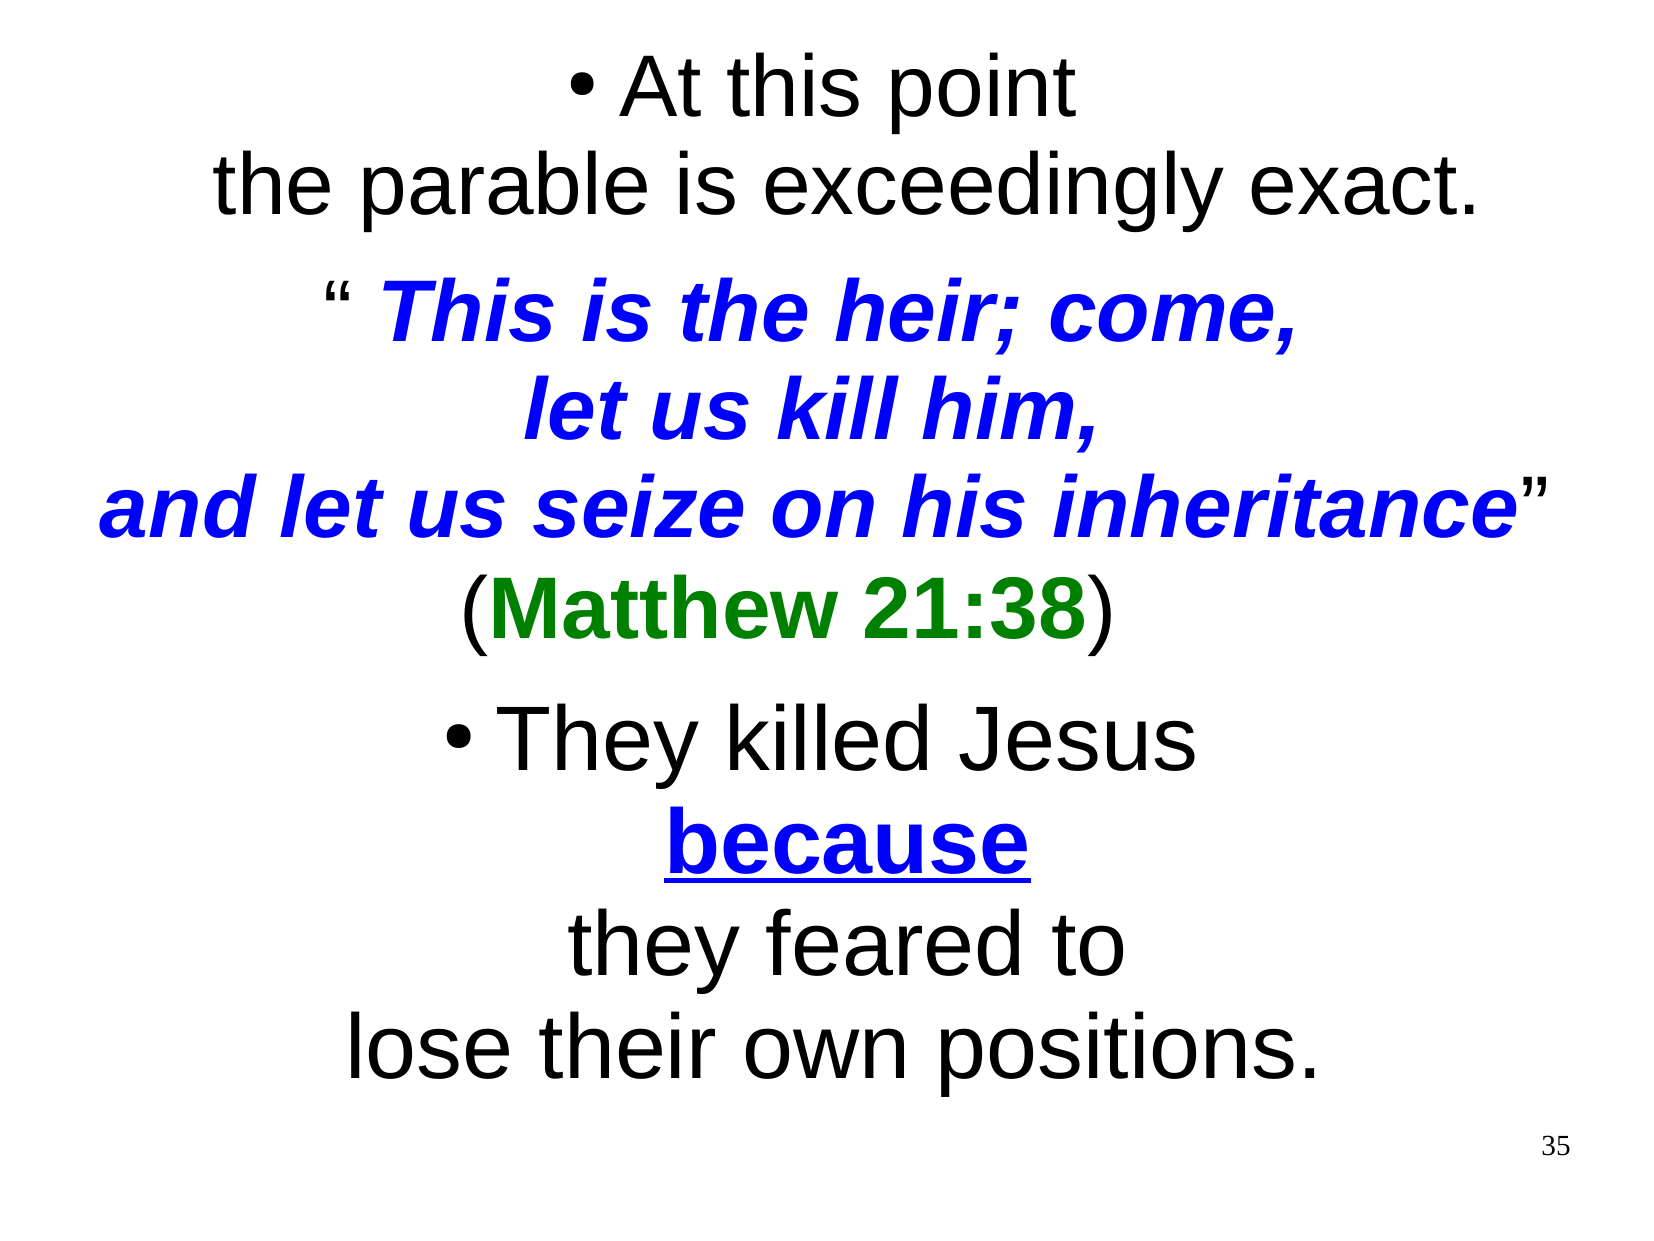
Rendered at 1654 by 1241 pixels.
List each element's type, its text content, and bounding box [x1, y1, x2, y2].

list At this point the parable is exceedingly exact. “ This is the heir; come, let us kill him, and let us seize on his inheritance” (Matthew 21:38) They killed Jesus because they feared to lose their own positions. [37, 37, 1613, 1201]
